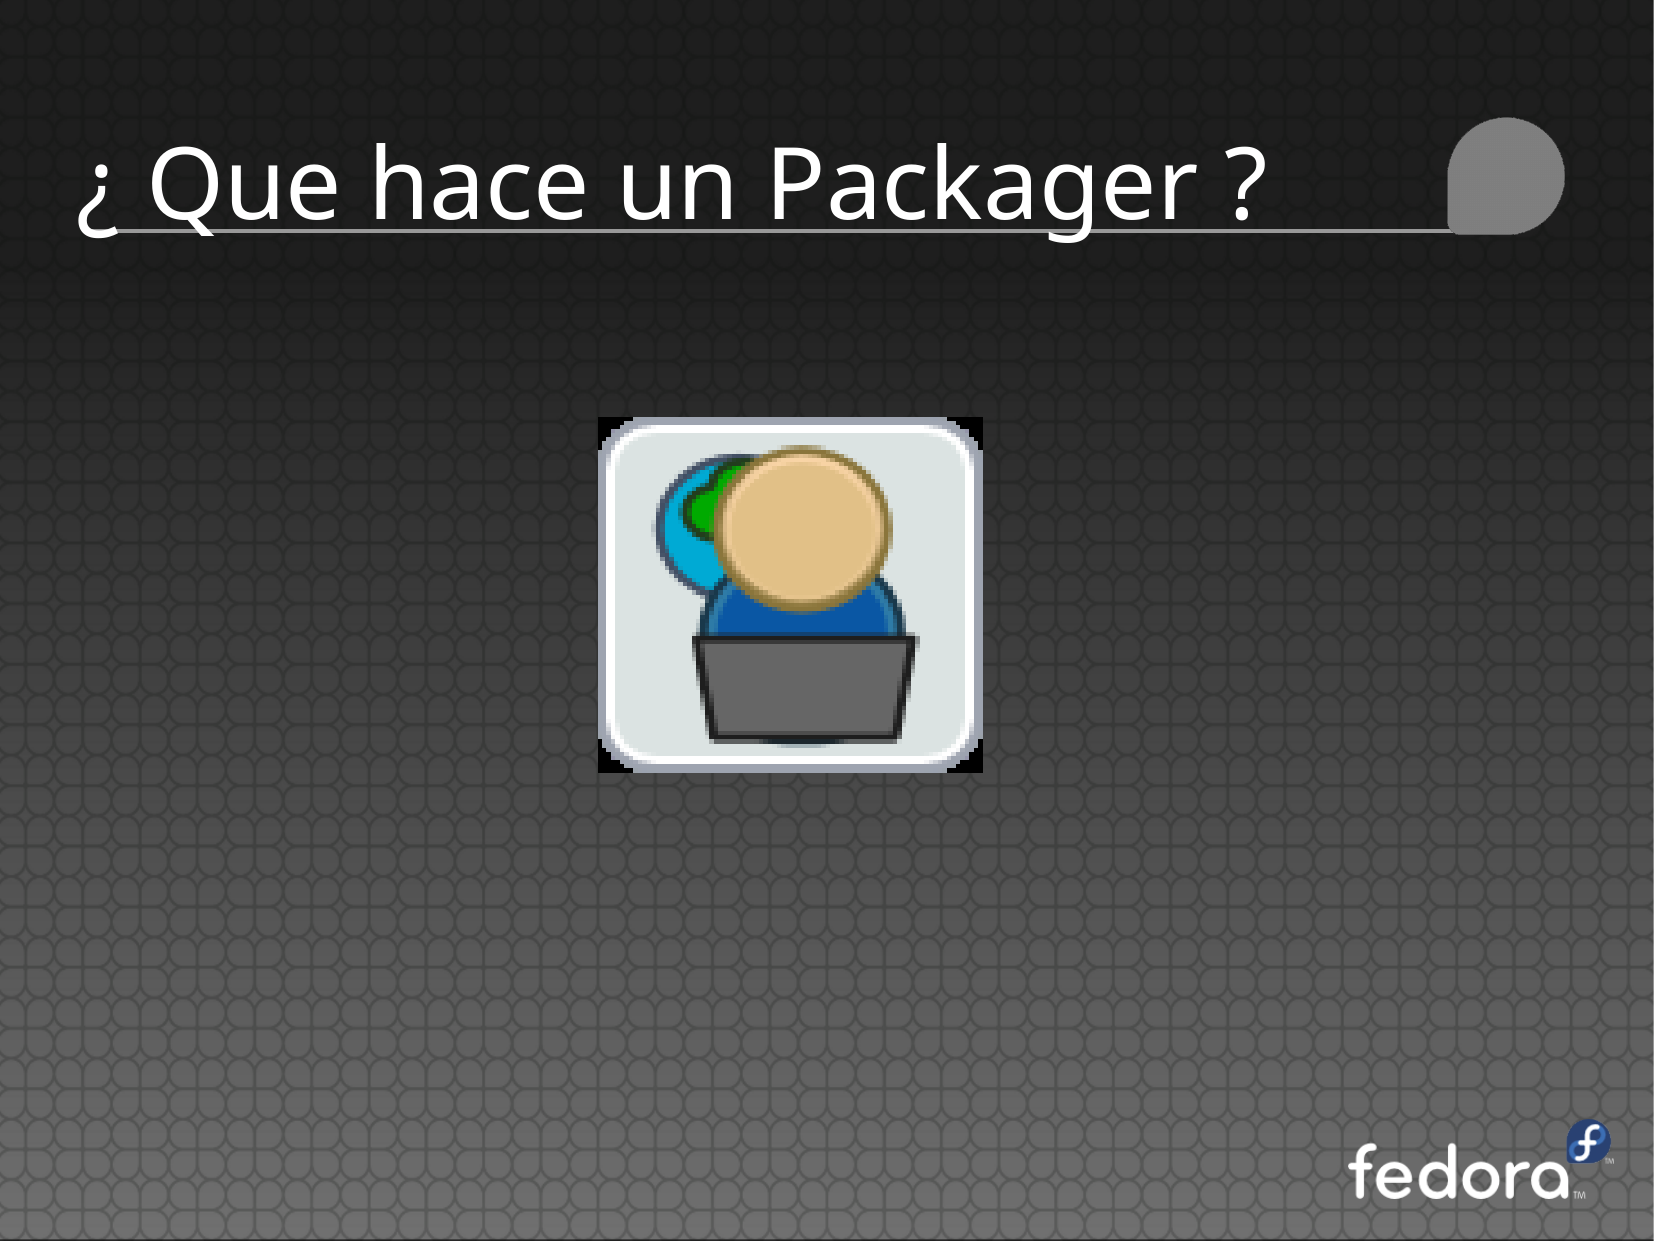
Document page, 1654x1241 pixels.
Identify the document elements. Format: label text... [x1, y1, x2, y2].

title ¿ Que hace un Packager ? [76, 112, 1566, 249]
picture [0, 0, 1654, 1241]
